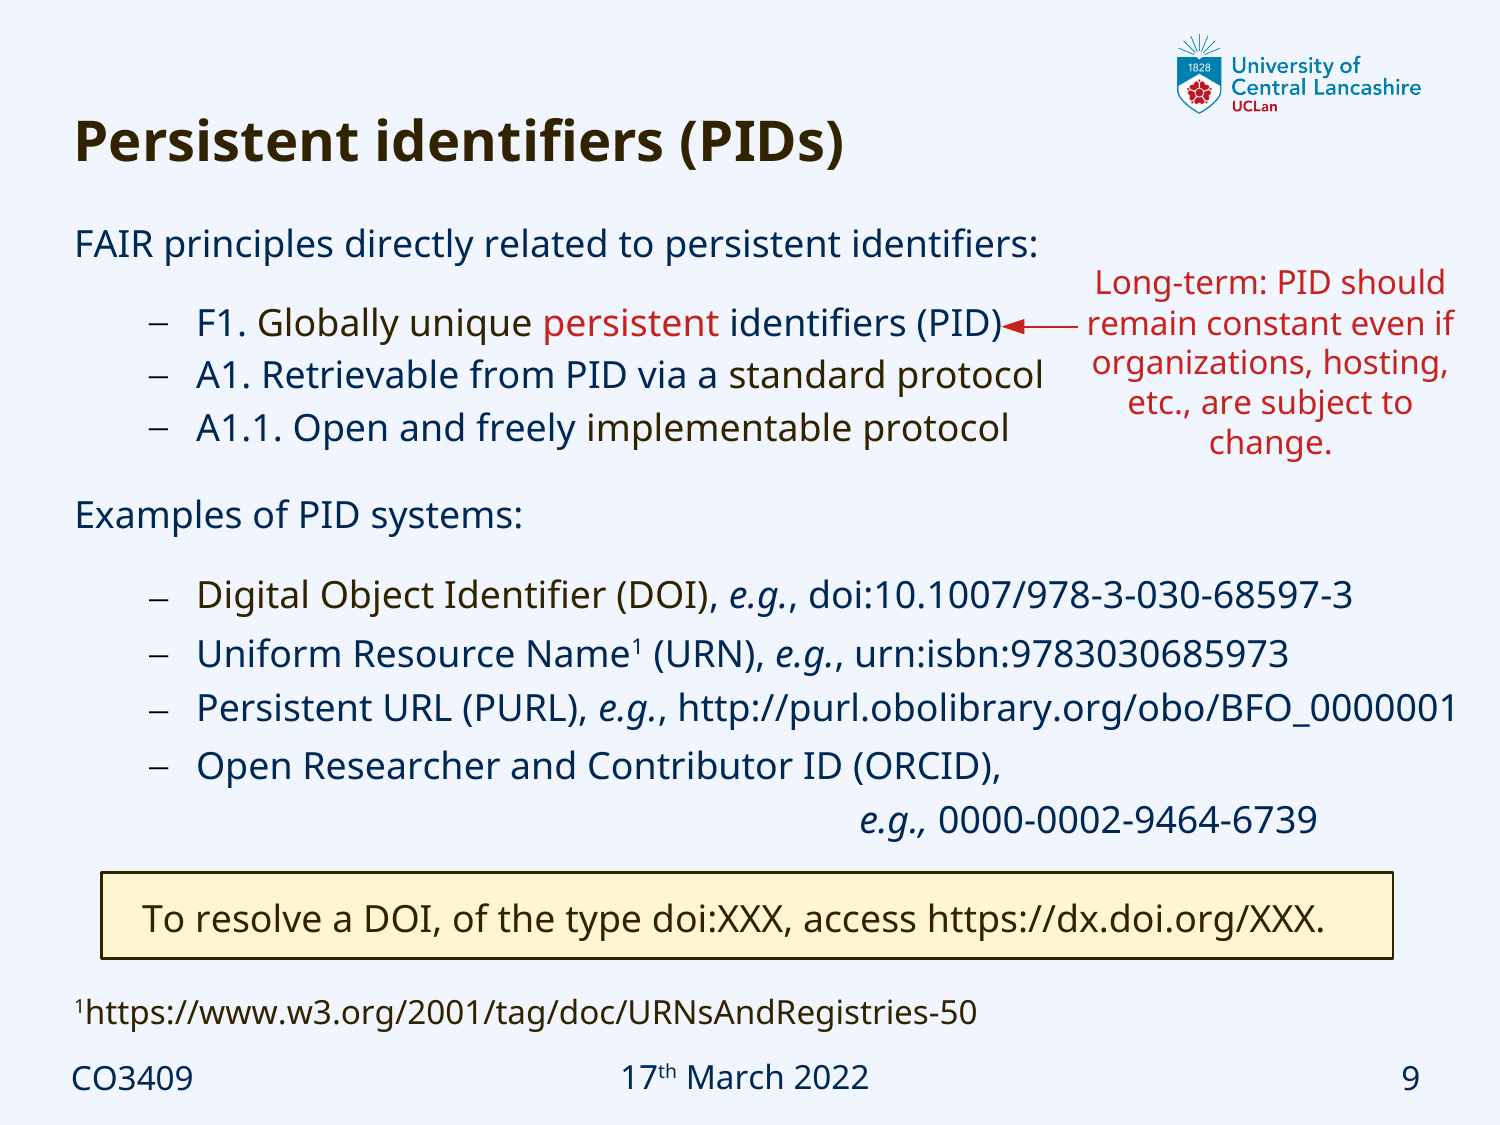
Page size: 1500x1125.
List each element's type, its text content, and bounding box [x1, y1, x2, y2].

text_box Examples of PID systems: Digital Object Identifier (DOI), e.g., doi:10.1007/978-3-030-68597-3 Uniform Resource Name1 (URN), e.g., urn:isbn:9783030685973 Persistent URL (PURL), e.g., http://purl.obolibrary.org/obo/BFO_0000001 Open Researcher and Contributor ID (ORCID), e.g., 0000-0002-9464-6739 [59, 476, 1496, 856]
text_box 1https://www.w3.org/2001/tag/doc/URNsAndRegistries-50 [59, 984, 1090, 1045]
title Persistent identifiers (PIDs) [58, 93, 1475, 186]
picture [1177, 34, 1421, 93]
text_box FAIR principles directly related to persistent identifiers: F1. Globally unique persistent identifiers (PID) A1. Retrievable from PID via a standard protocol A1.1. Open and freely implementable protocol [59, 204, 1435, 457]
text_box [101, 872, 1393, 959]
text_box Long-term: PID should remain constant even if organizations, hosting, etc., are subject to change. [1050, 254, 1492, 429]
text_box To resolve a DOI, of the type doi:XXX, access https://dx.doi.org/XXX. [127, 880, 1379, 948]
